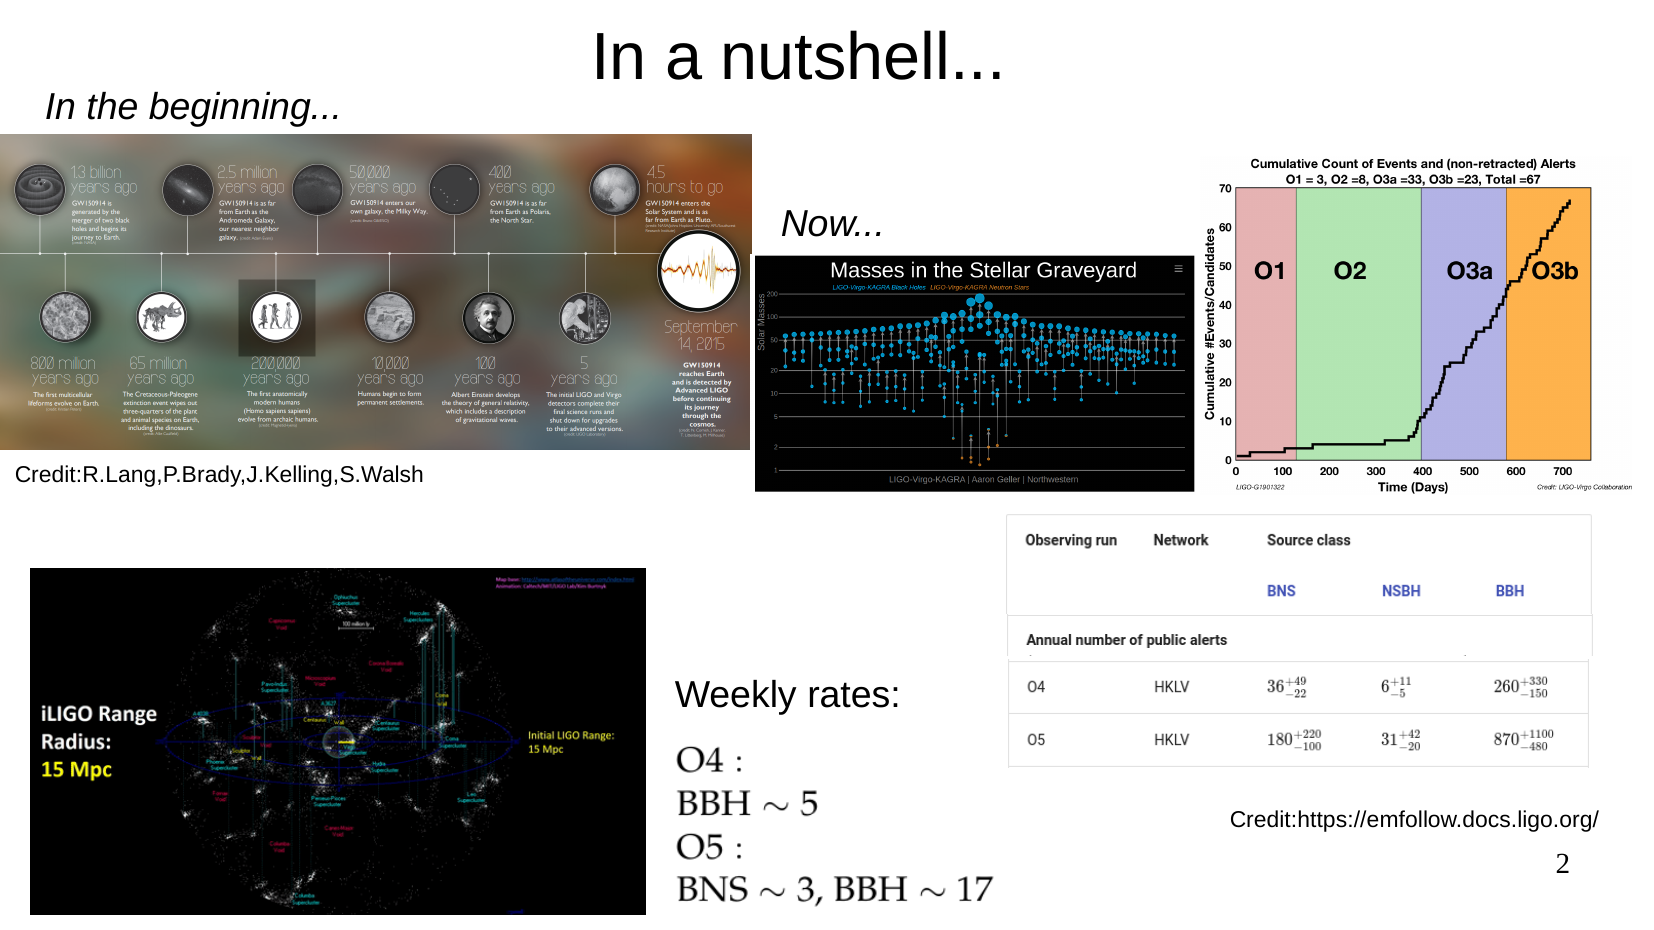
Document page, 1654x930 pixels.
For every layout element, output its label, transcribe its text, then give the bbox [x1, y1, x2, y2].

text_box Credit:R.Lang,P.Brady,J.Kelling,S.Walsh [0, 454, 440, 495]
title In a nutshell... [60, 7, 1538, 105]
text_box Now... [766, 194, 901, 252]
picture [1005, 659, 1591, 768]
picture [1200, 156, 1632, 495]
picture [1005, 510, 1596, 656]
picture [660, 734, 1003, 916]
text_box In the beginning... [30, 78, 358, 135]
picture [0, 134, 1196, 495]
text_box Credit:https://emfollow.docs.ligo.org/ [1215, 799, 1615, 841]
text_box Weekly rates: [660, 666, 931, 734]
picture [30, 568, 646, 916]
